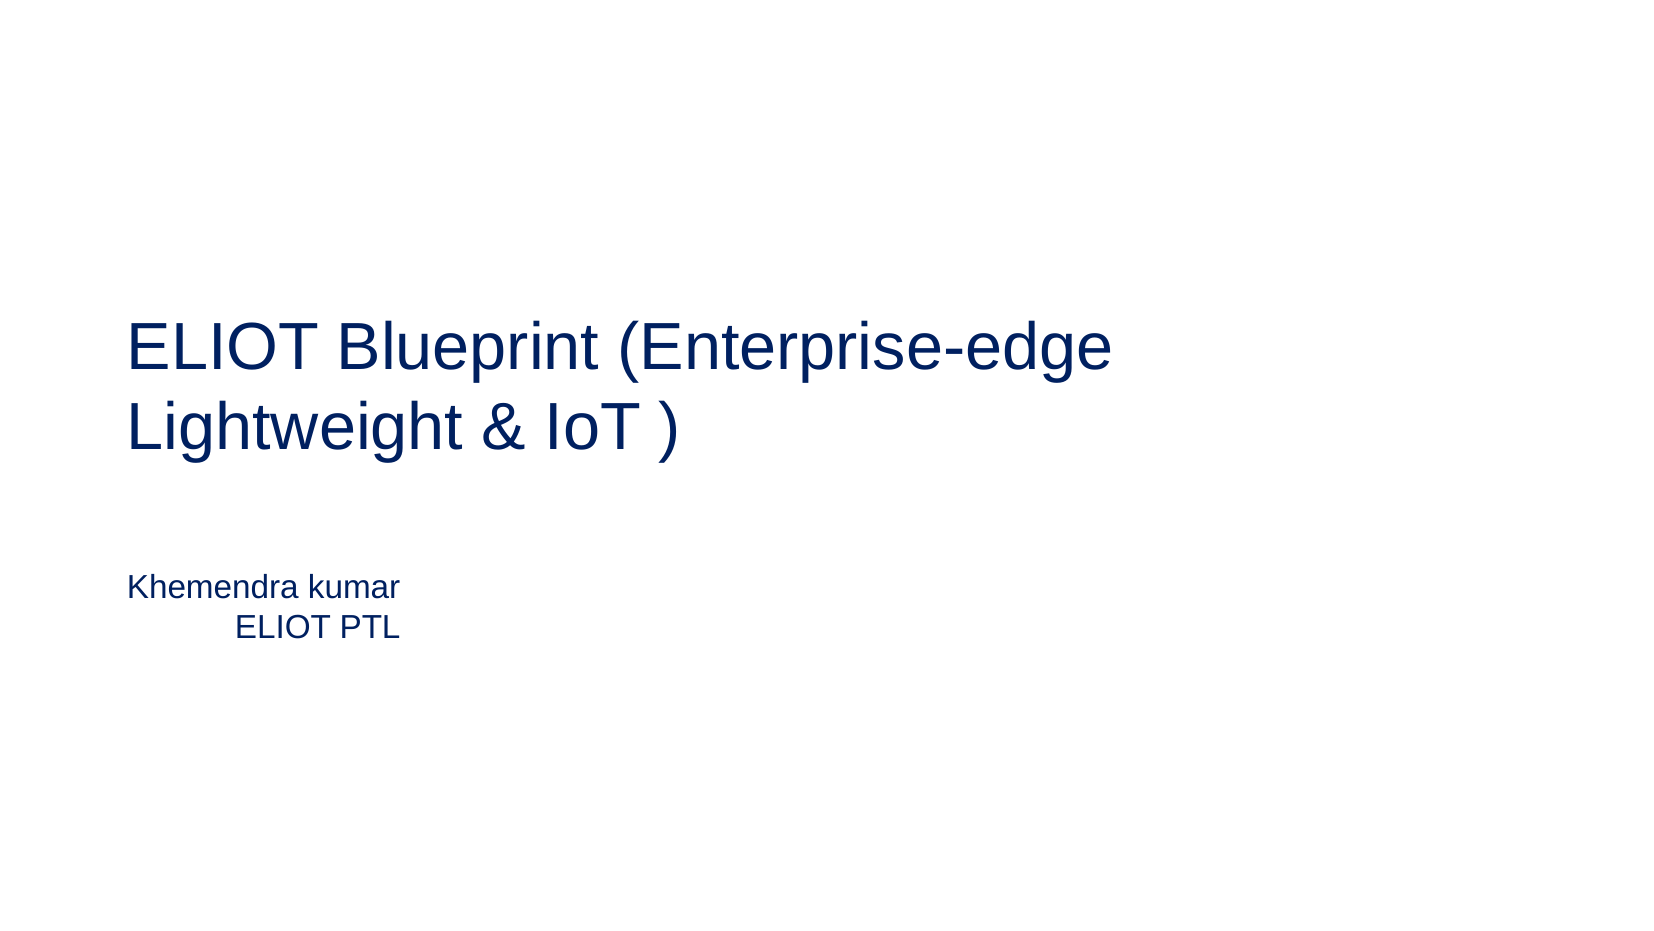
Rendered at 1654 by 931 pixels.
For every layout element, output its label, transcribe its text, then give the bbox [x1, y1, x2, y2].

text_box Khemendra kumar ELIOT PTL [126, 565, 1279, 616]
title ELIOT Blueprint (Enterprise-edge Lightweight & IoT ) [126, 302, 1279, 457]
